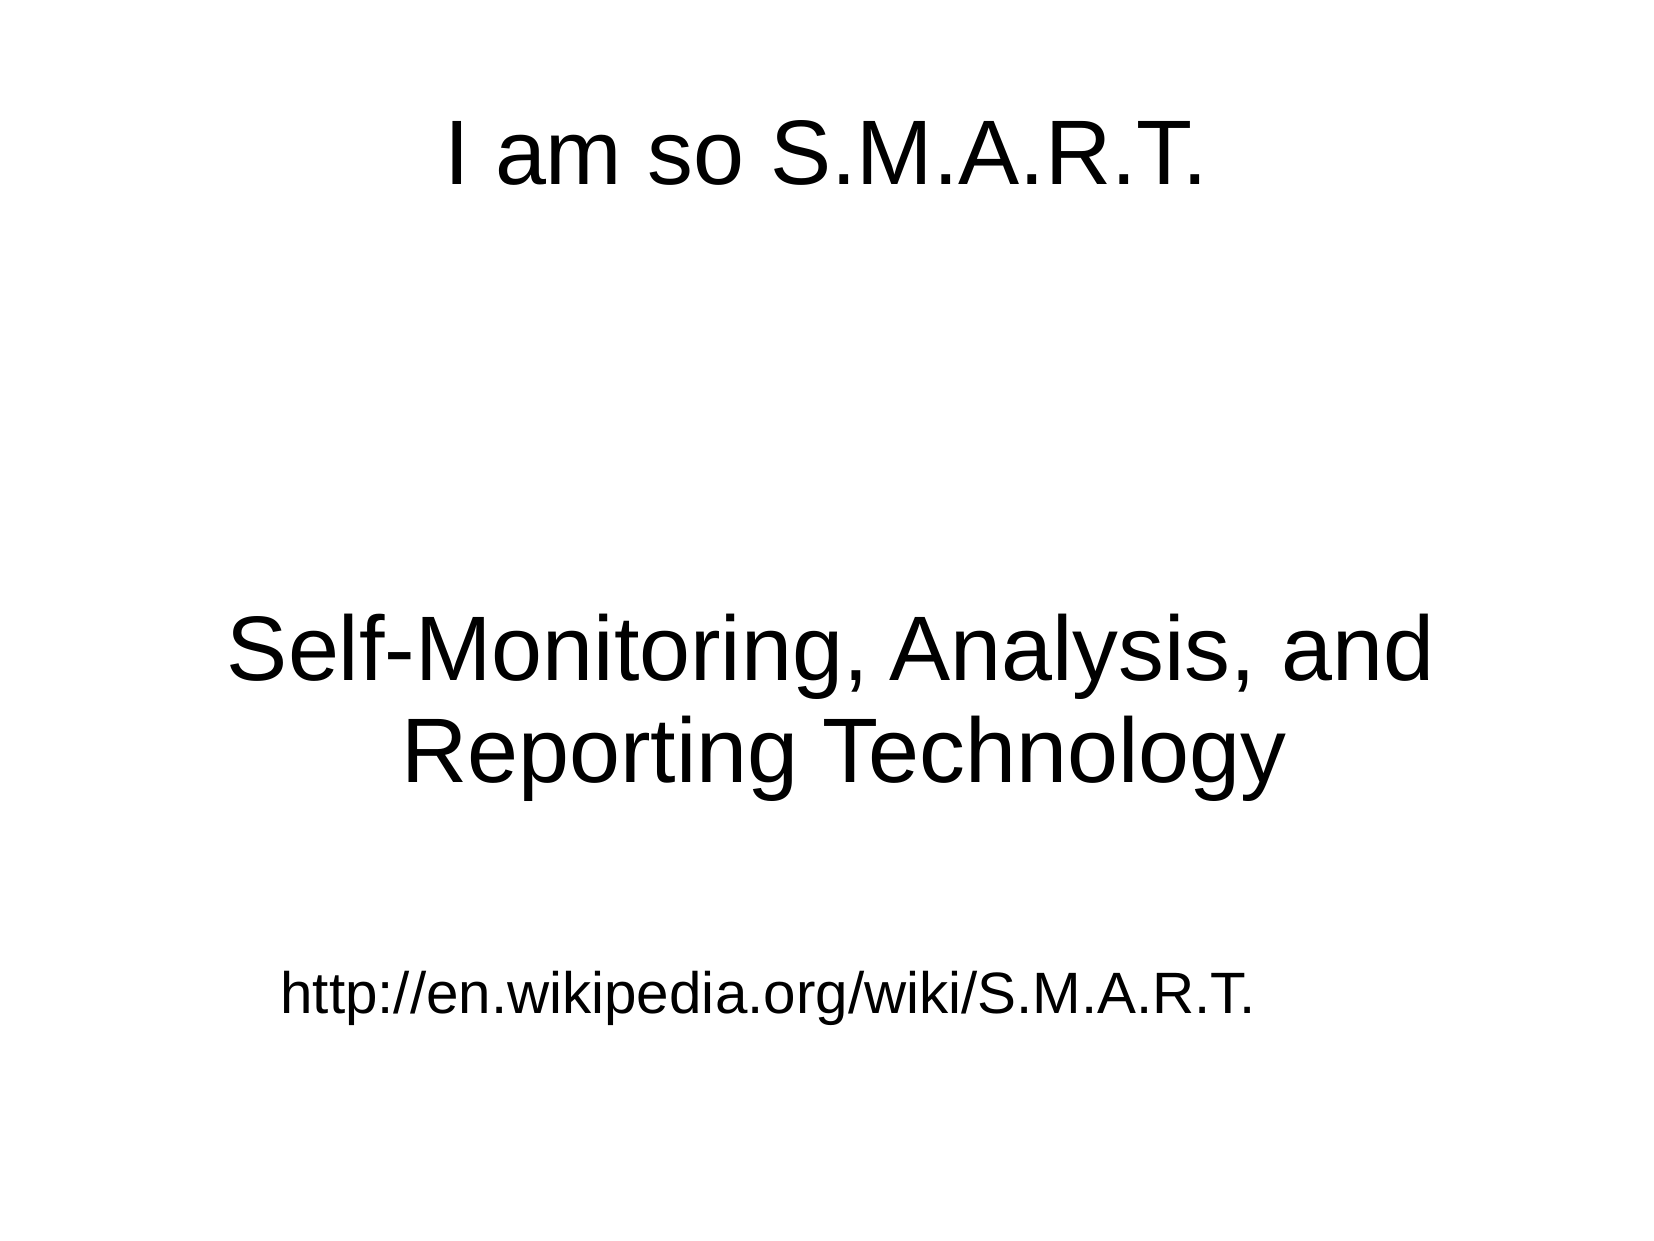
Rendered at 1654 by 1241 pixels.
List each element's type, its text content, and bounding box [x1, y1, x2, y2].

title I am so S.M.A.R.T. [82, 49, 1571, 257]
text_box http://en.wikipedia.org/wiki/S.M.A.R.T. [265, 953, 1359, 1034]
subtitle Self-Monitoring, Analysis, and Reporting Technology [82, 297, 1571, 1102]
